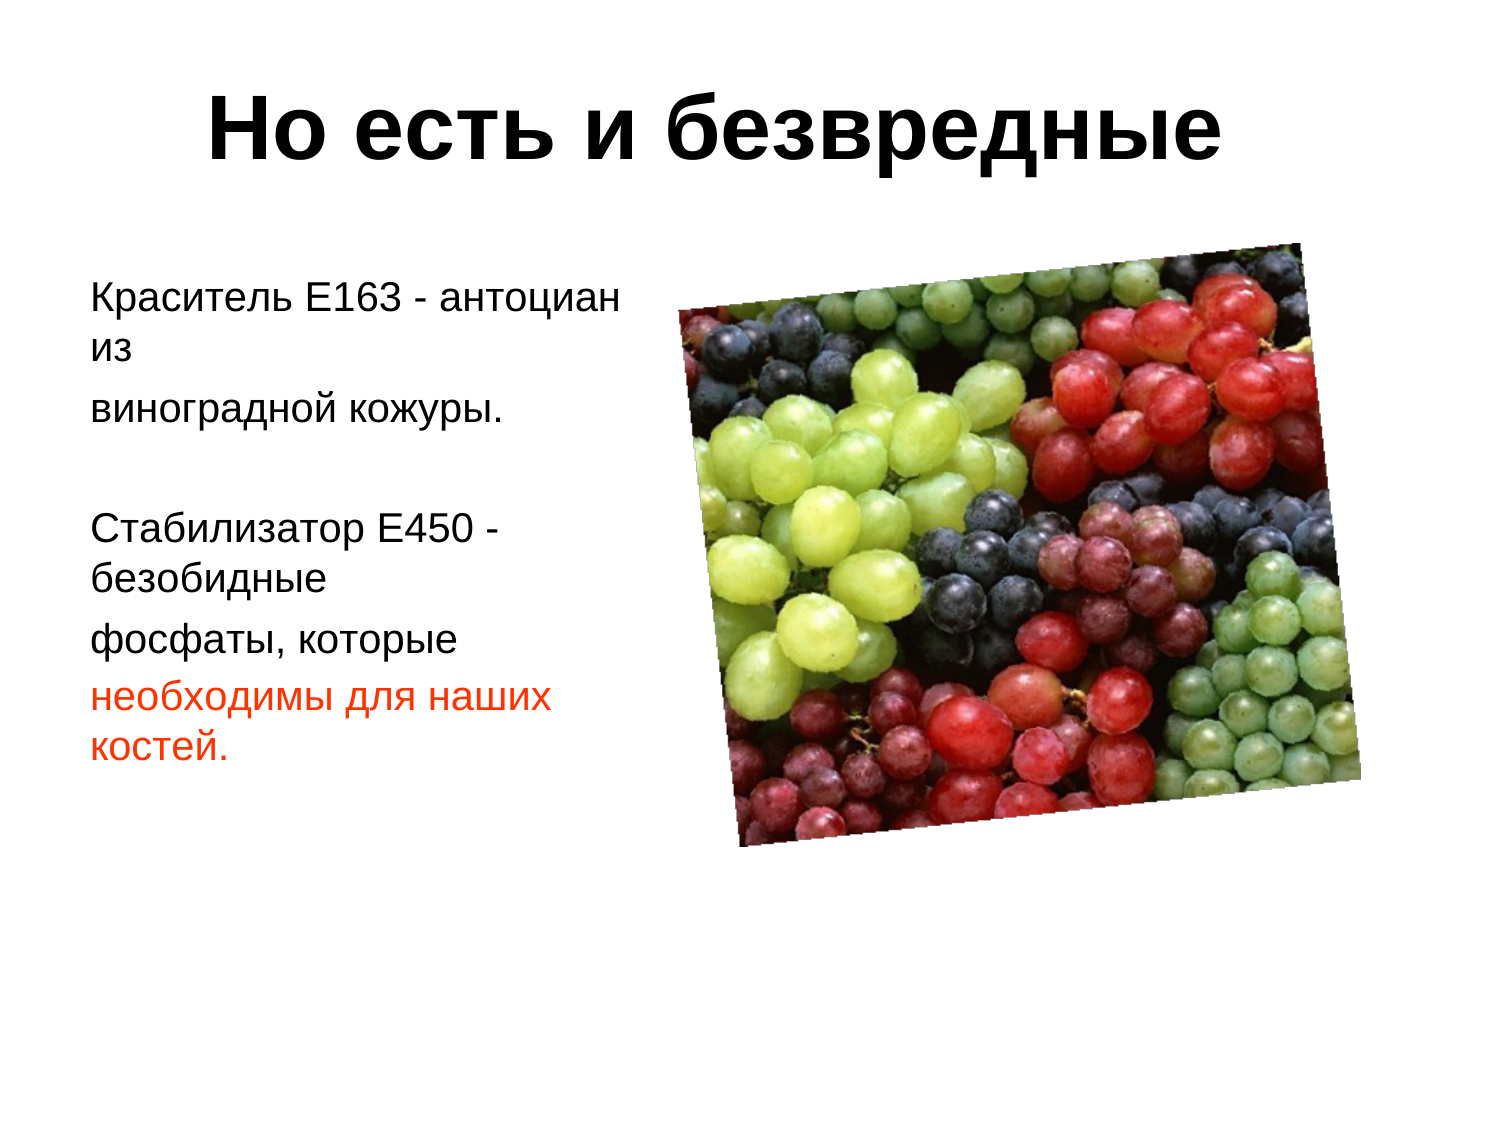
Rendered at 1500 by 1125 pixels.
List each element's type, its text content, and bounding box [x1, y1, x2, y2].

text_box Краситель Е163 - антоциан из виноградной кожуры. Стабилизатор Е450 - безобидные фосфаты, которые необходимы для наших костей. [74, 262, 643, 1005]
picture [678, 243, 1361, 847]
text_box Но есть и безвредные [53, 42, 1404, 186]
